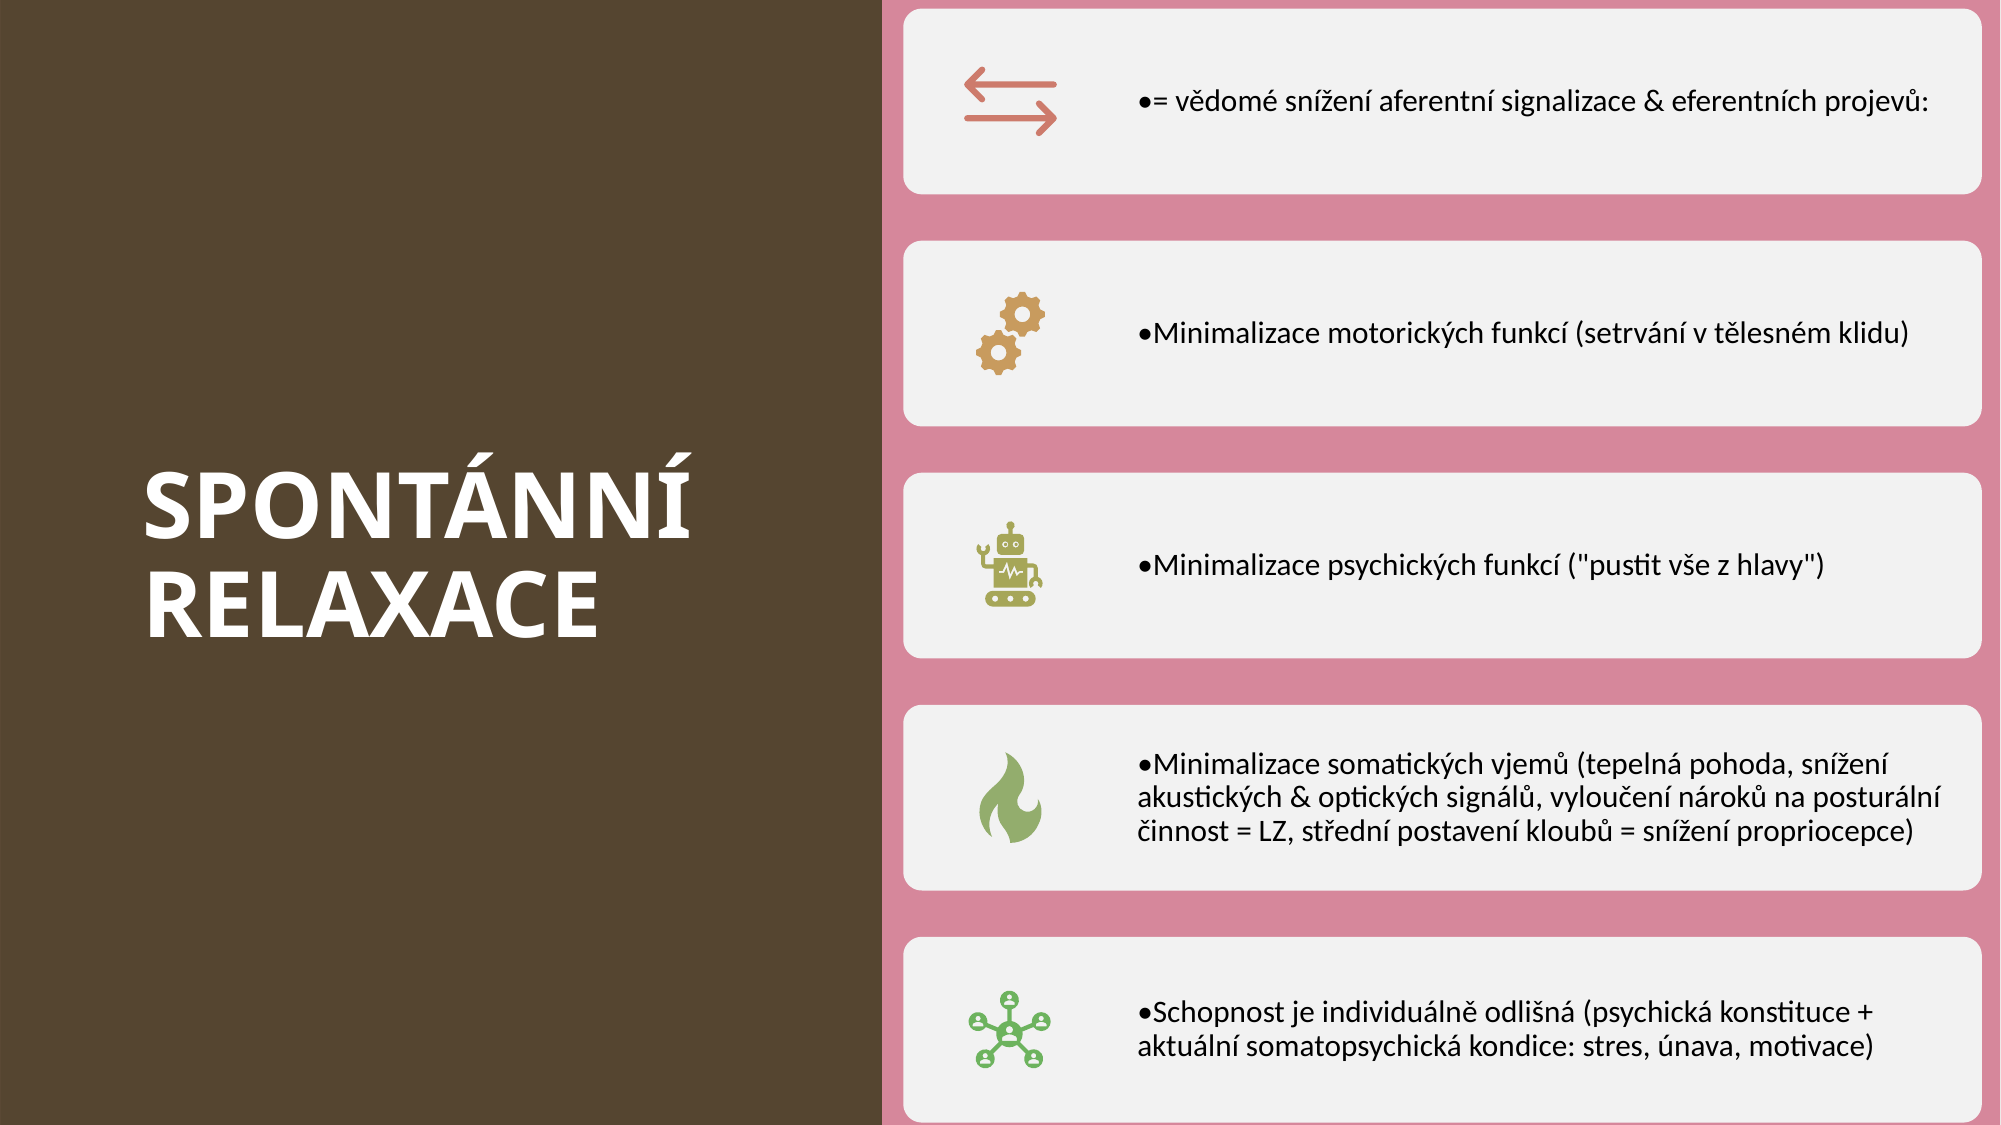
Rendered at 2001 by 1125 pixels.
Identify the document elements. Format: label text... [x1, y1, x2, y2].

text_box [0, 0, 2000, 1125]
text_box •= vědomé snížení aferentní signalizace & eferentních projevů: [1117, 8, 1982, 195]
title SPONTÁNNÍ RELAXACE [127, 81, 776, 1036]
text_box •Minimalizace somatických vjemů (tepelná pohoda, snížení akustických & optických signálů, vyloučení nároků na posturální činnost = LZ, střední postavení kloubů = snížení propriocepce) [1117, 704, 1982, 891]
text_box •Schopnost je individuálně odlišná (psychická konstituce + aktuální somatopsychická kondice: stres, únava, motivace) [1117, 936, 1982, 1123]
text_box •Minimalizace psychických funkcí ("pustit vše z hlavy") [1117, 472, 1982, 659]
text_box •Minimalizace motorických funkcí (setrvání v tělesném klidu) [1117, 240, 1982, 427]
